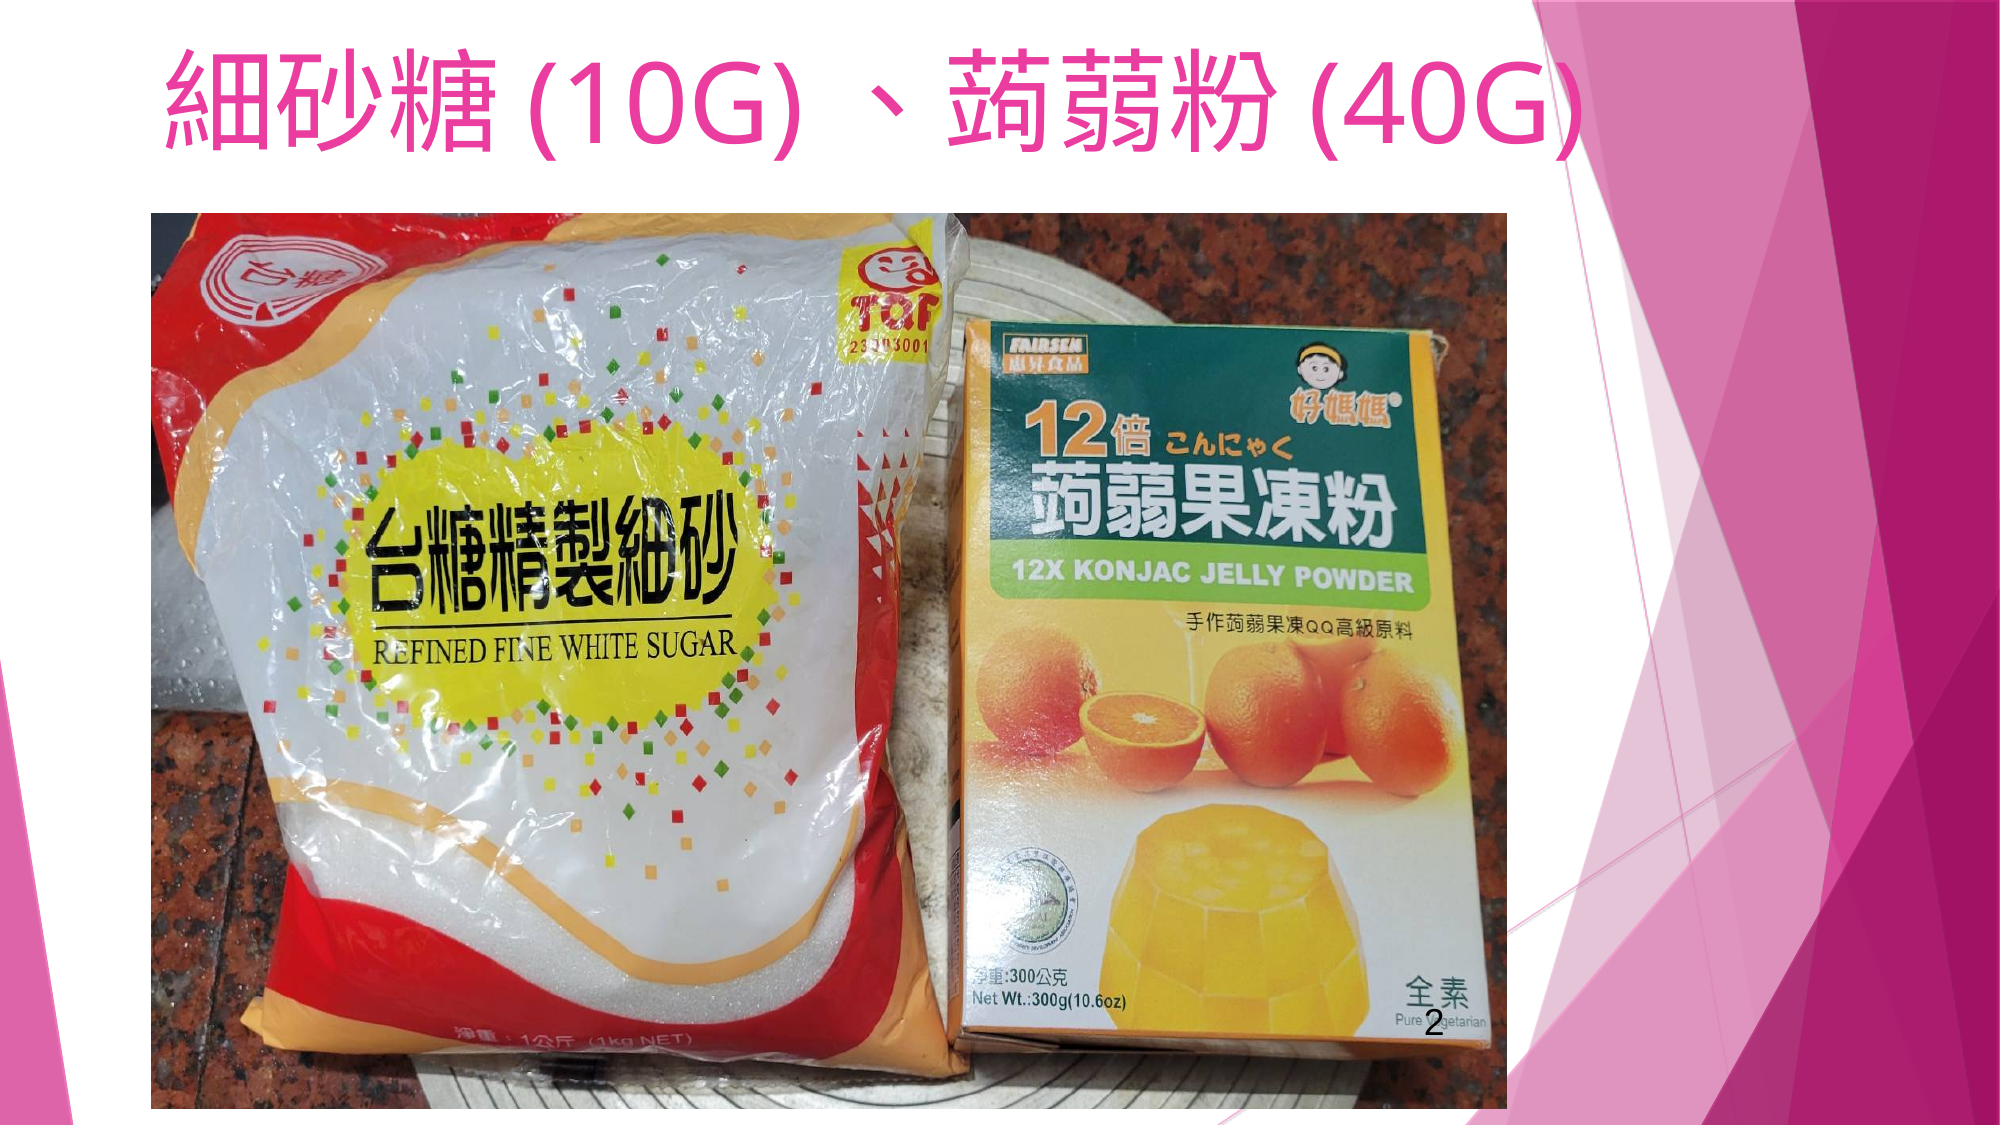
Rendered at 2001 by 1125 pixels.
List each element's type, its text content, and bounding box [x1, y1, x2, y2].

picture [151, 213, 1507, 1109]
text_box <編號> [1409, 991, 1522, 1051]
text_box 細砂糖(10G)、蒟蒻粉(40G) [59, 23, 1689, 174]
